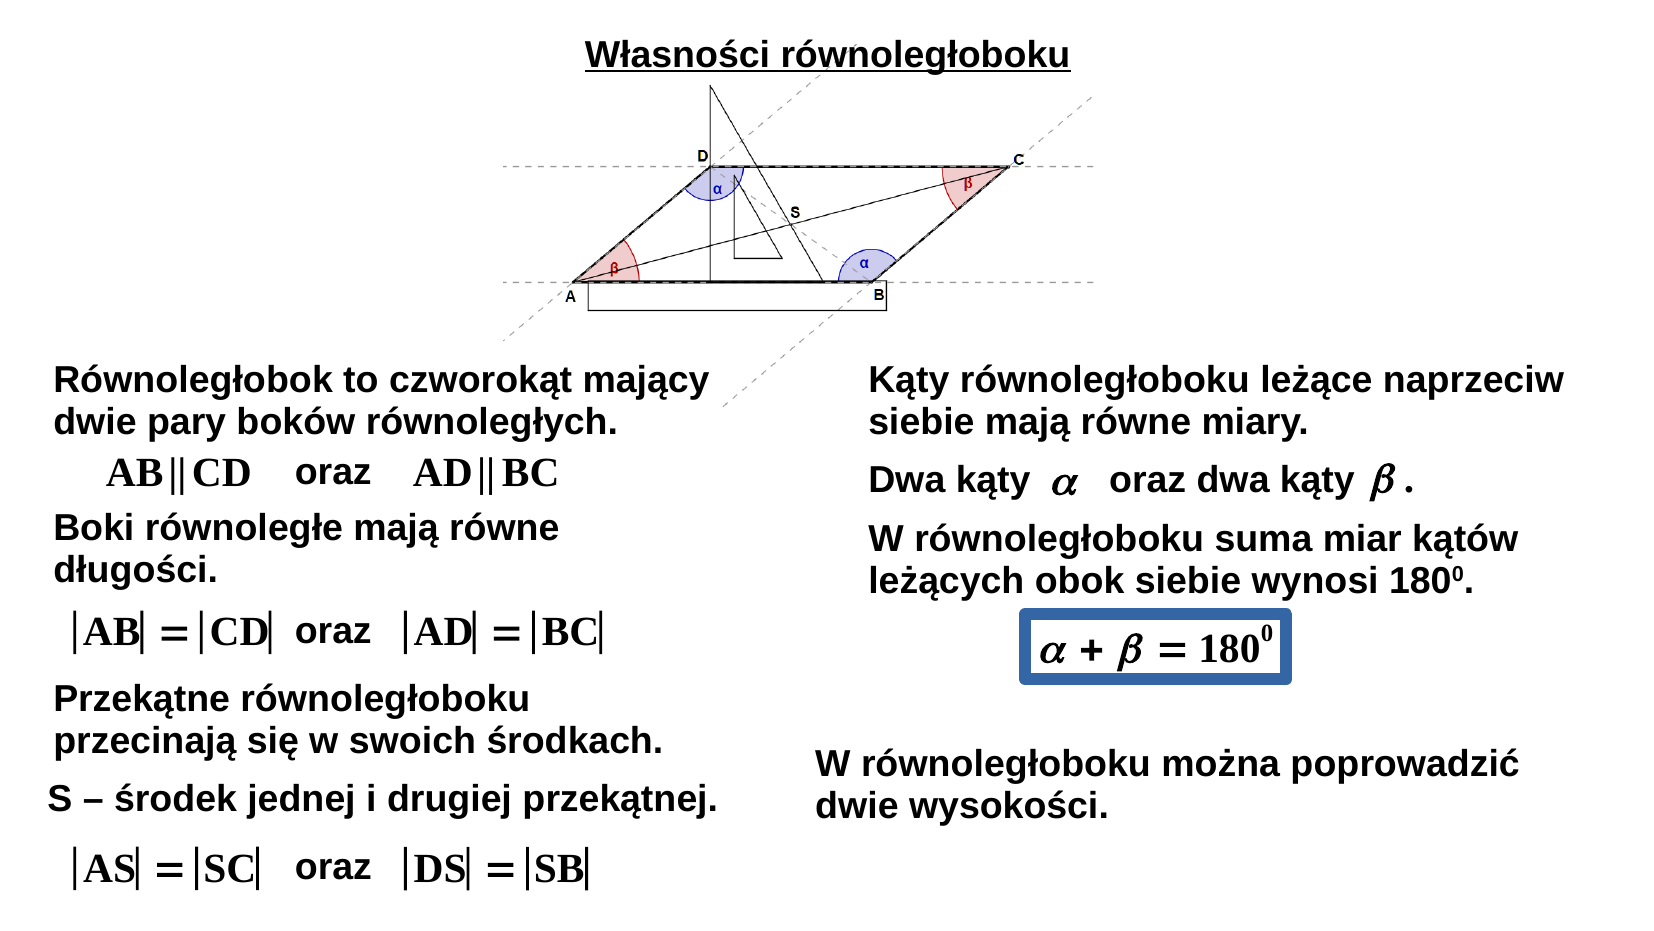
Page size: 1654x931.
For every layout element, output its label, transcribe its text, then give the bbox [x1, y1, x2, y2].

chart [393, 608, 618, 655]
text_box Dwa kąty [853, 451, 1051, 509]
chart [405, 450, 565, 495]
text_box W równoległoboku można poprowadzić dwie wysokości. [800, 734, 1602, 835]
text_box oraz dwa kąty [1094, 450, 1472, 508]
text_box S – środek jednej i drugiej przekątnej. [32, 770, 762, 836]
text_box Równoległobok to czworokąt mający dwie pary boków równoległych. [38, 350, 729, 450]
chart [1042, 472, 1087, 497]
chart [1031, 620, 1281, 674]
chart [62, 608, 280, 655]
chart [393, 844, 603, 892]
text_box W równoległoboku suma miar kątów leżących obok siebie wynosi 1800. [853, 510, 1621, 610]
text_box Boki równoległe mają równe długości. [38, 498, 729, 598]
text_box oraz [280, 602, 431, 659]
picture [503, 44, 1095, 410]
chart [1361, 454, 1421, 503]
text_box oraz [280, 838, 431, 896]
chart [98, 450, 258, 495]
chart [62, 844, 274, 891]
text_box oraz [280, 450, 431, 498]
text_box Kąty równoległoboku leżące naprzeciw siebie mają równe miary. [853, 350, 1621, 450]
text_box Własności równoległoboku [570, 26, 1118, 85]
text_box Przekątne równoległoboku przecinają się w swoich środkach. [38, 669, 729, 769]
